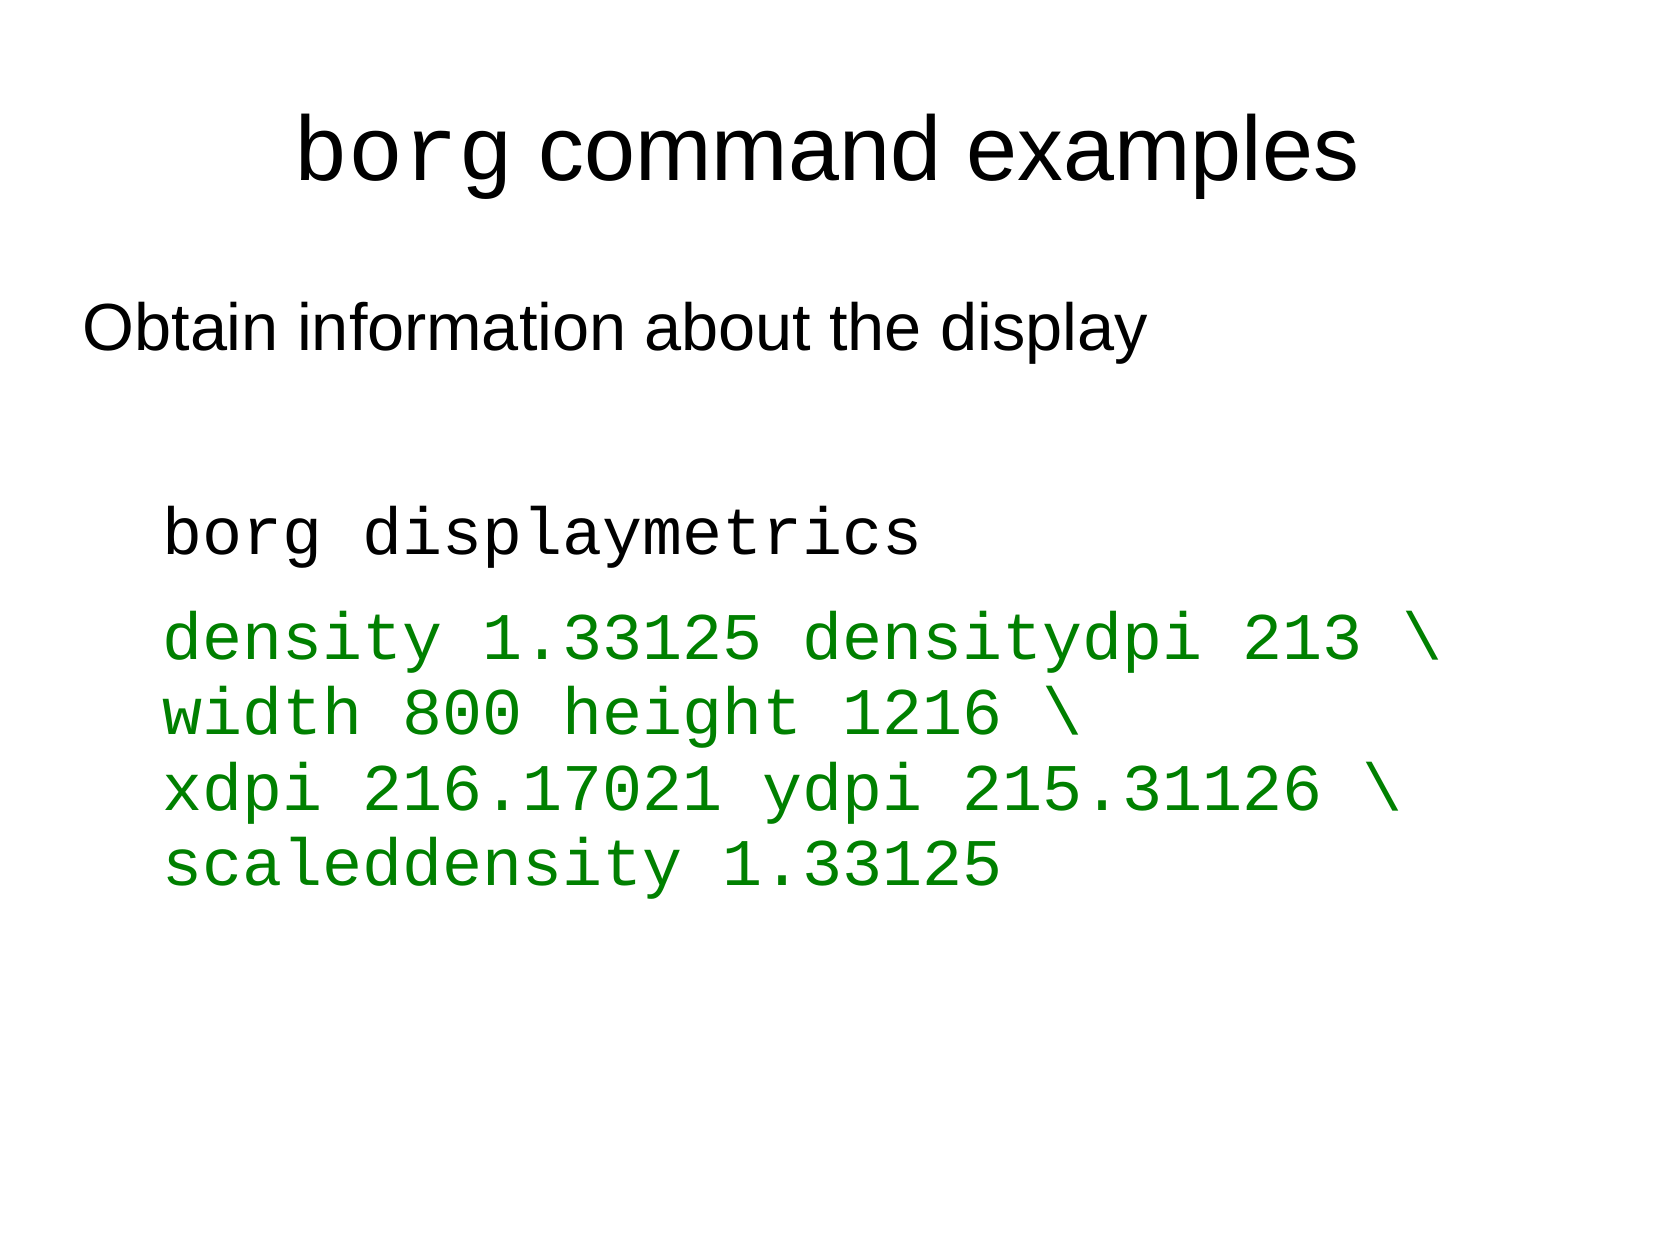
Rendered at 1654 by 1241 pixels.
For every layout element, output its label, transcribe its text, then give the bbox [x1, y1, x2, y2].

list Obtain information about the display borg displaymetrics density 1.33125 densitydpi 213 \ width 800 height 1216 \ xdpi 216.17021 ydpi 215.31126 \ scaleddensity 1.33125 [82, 290, 1571, 1141]
title borg command examples [82, 49, 1571, 257]
